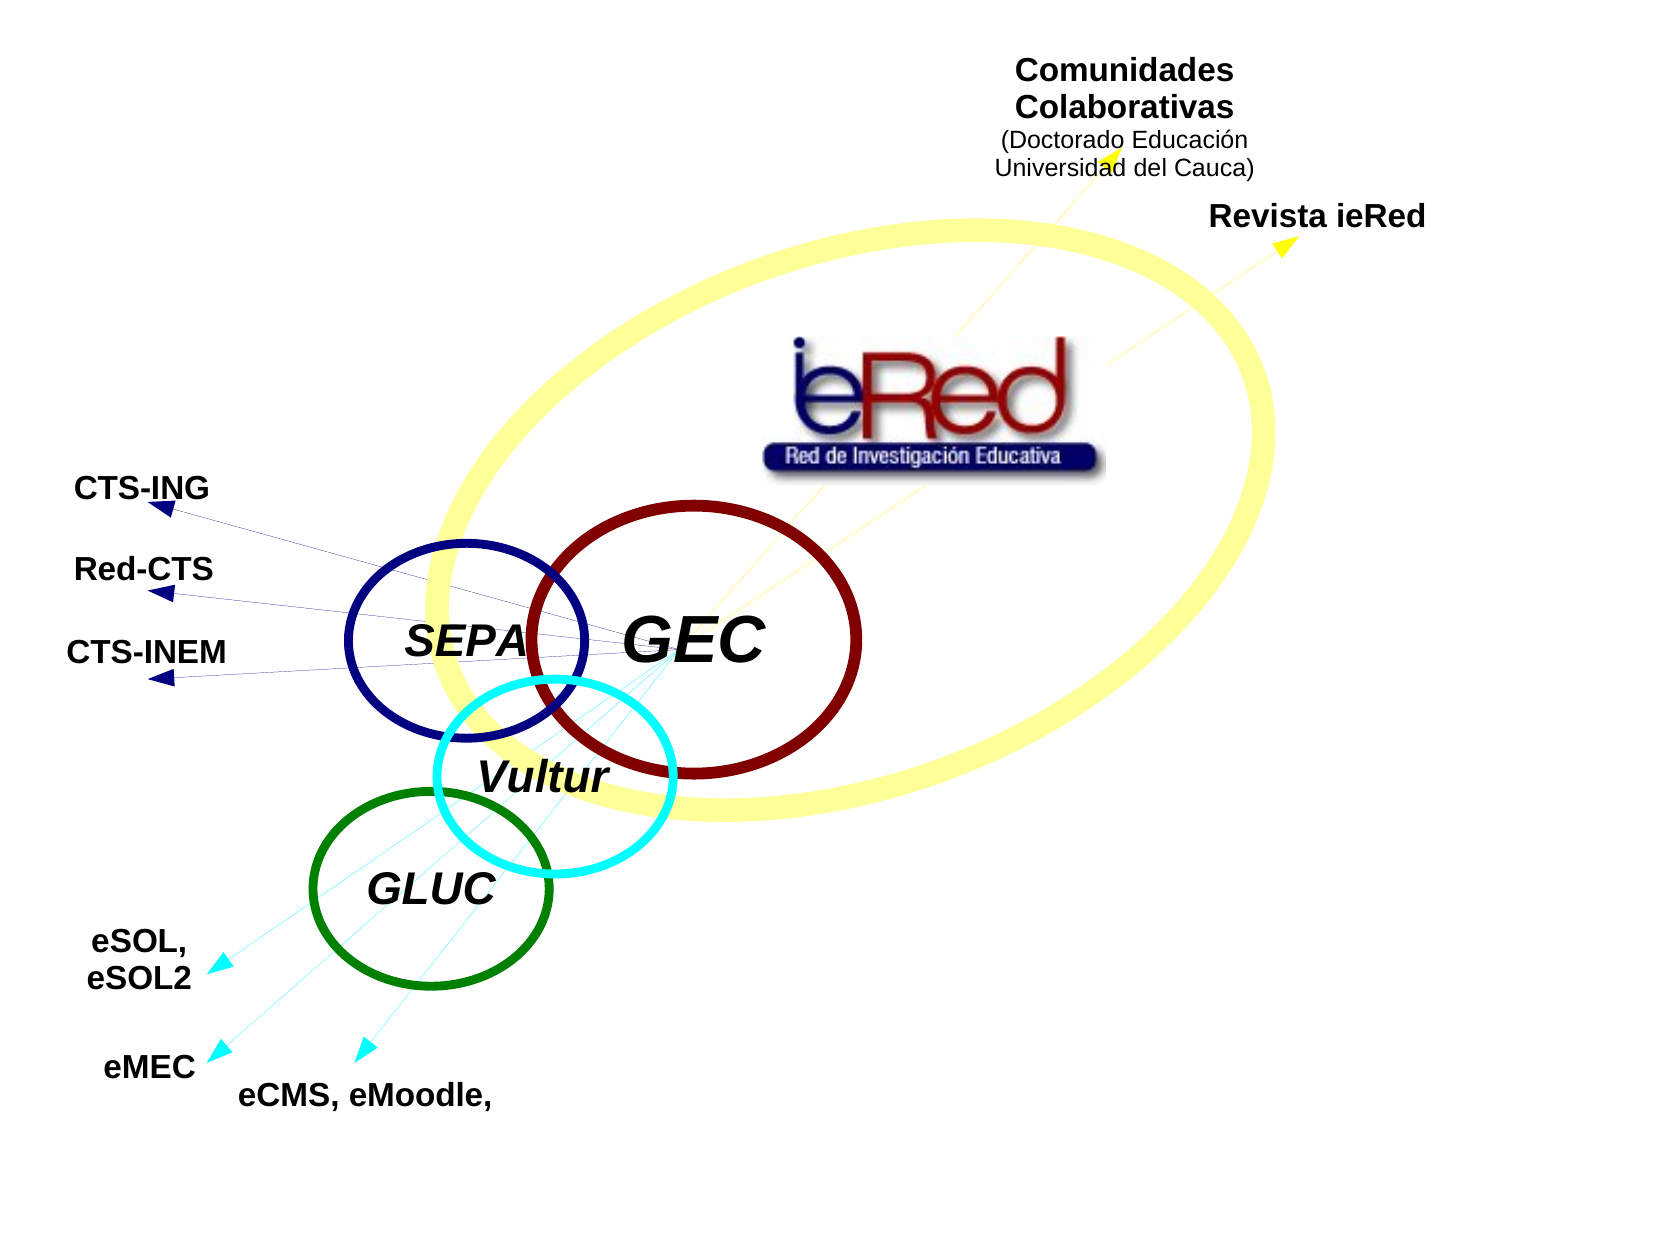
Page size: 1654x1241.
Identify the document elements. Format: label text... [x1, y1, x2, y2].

text_box Red-CTS [59, 543, 229, 596]
text_box Revista ieRed [1194, 190, 1441, 243]
text_box GLUC [312, 791, 550, 987]
text_box eSOL, eSOL2 [71, 915, 207, 1005]
text_box eCMS, eMoodle, [223, 1068, 508, 1158]
text_box GEC [552, 505, 857, 774]
text_box CTS-ING [59, 461, 226, 514]
text_box eMEC [88, 1040, 211, 1093]
text_box CTS-INEM [51, 625, 243, 678]
text_box Vultur [437, 679, 674, 875]
text_box Comunidades Colaborativas (Doctorado Educación Universidad del Cauca) [979, 44, 1270, 190]
text_box SEPA [348, 543, 585, 737]
picture [761, 336, 1106, 485]
